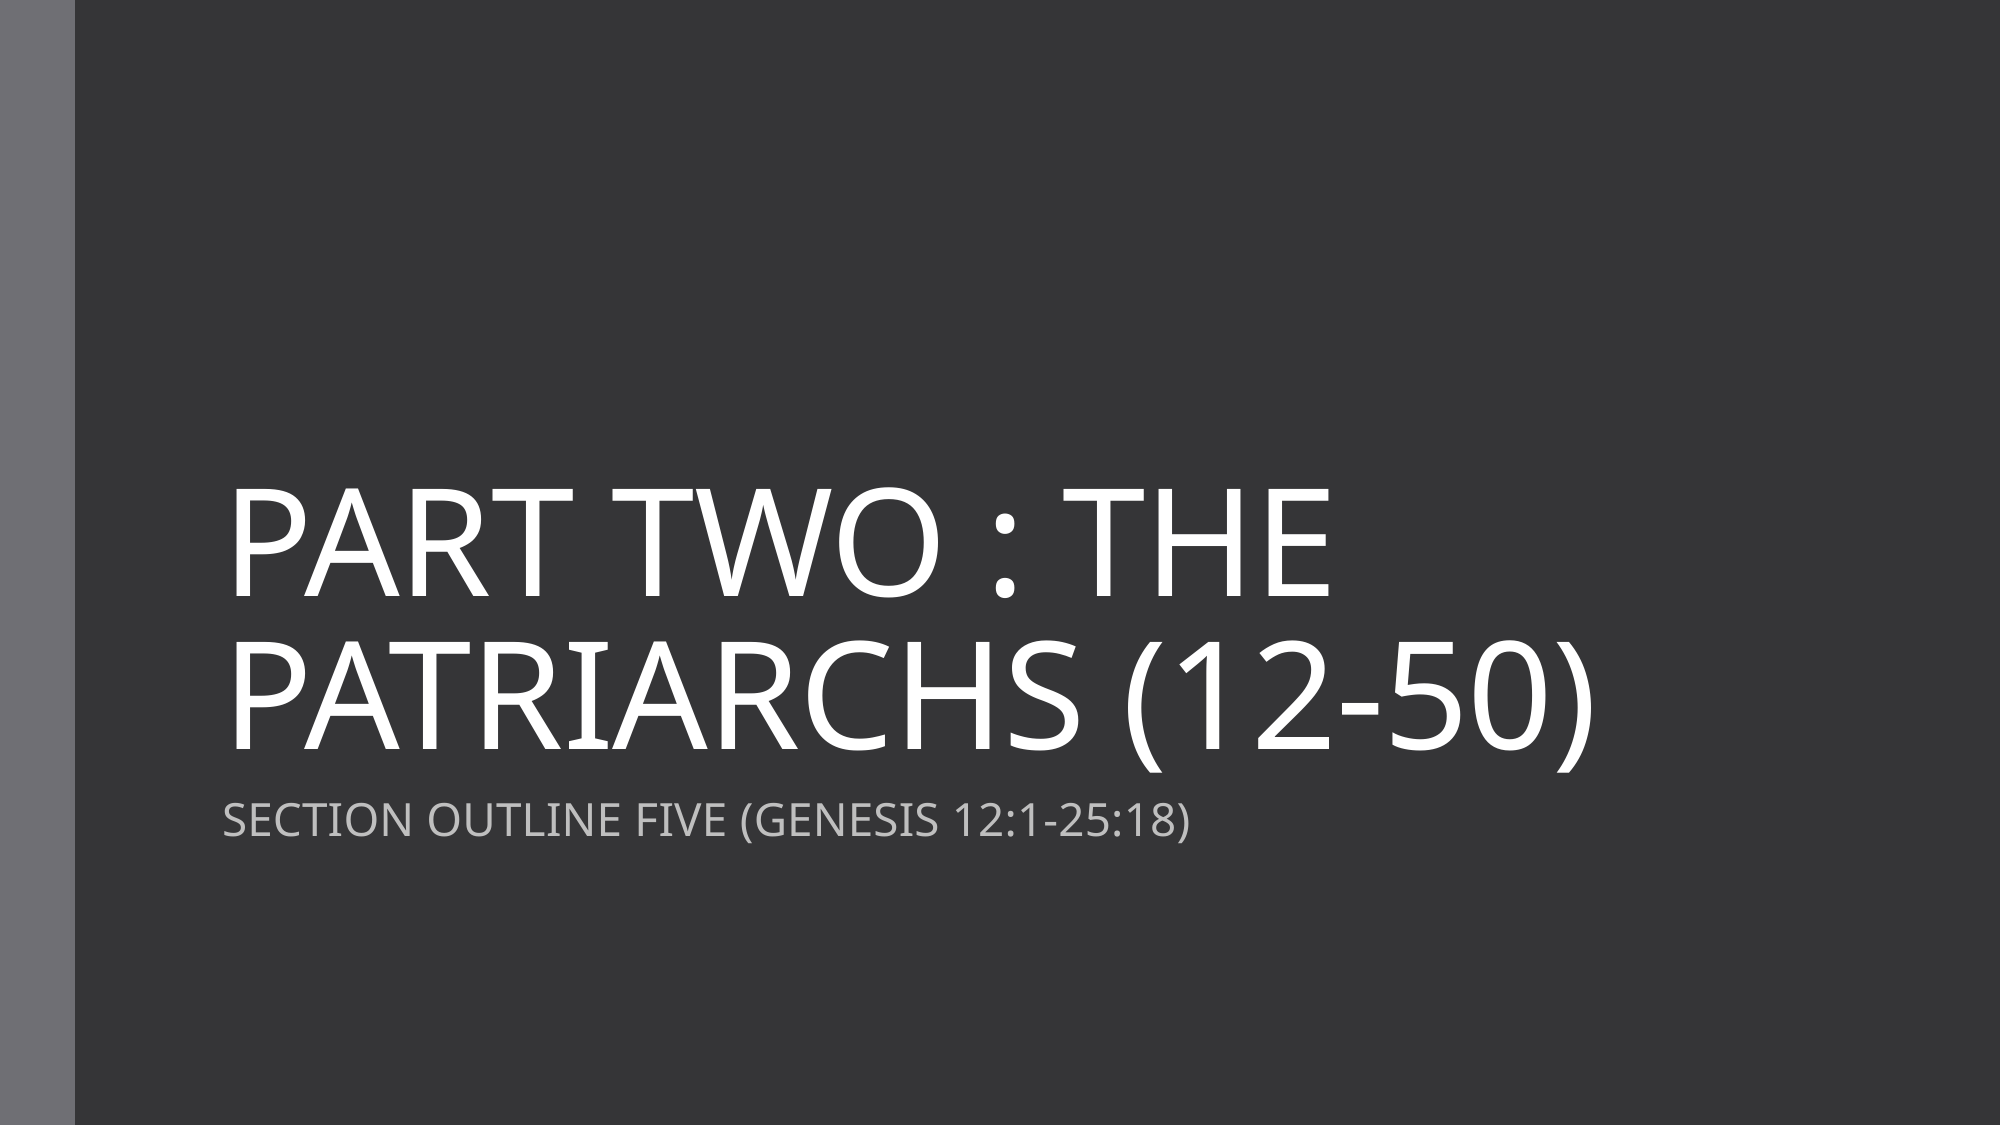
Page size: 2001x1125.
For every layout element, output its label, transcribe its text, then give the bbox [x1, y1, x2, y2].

subtitle SECTION OUTLINE FIVE (GENESIS 12:1-25:18) [206, 787, 1752, 1066]
title PART TWO : THE PATRIARCHS (12-50) [206, 124, 1752, 787]
